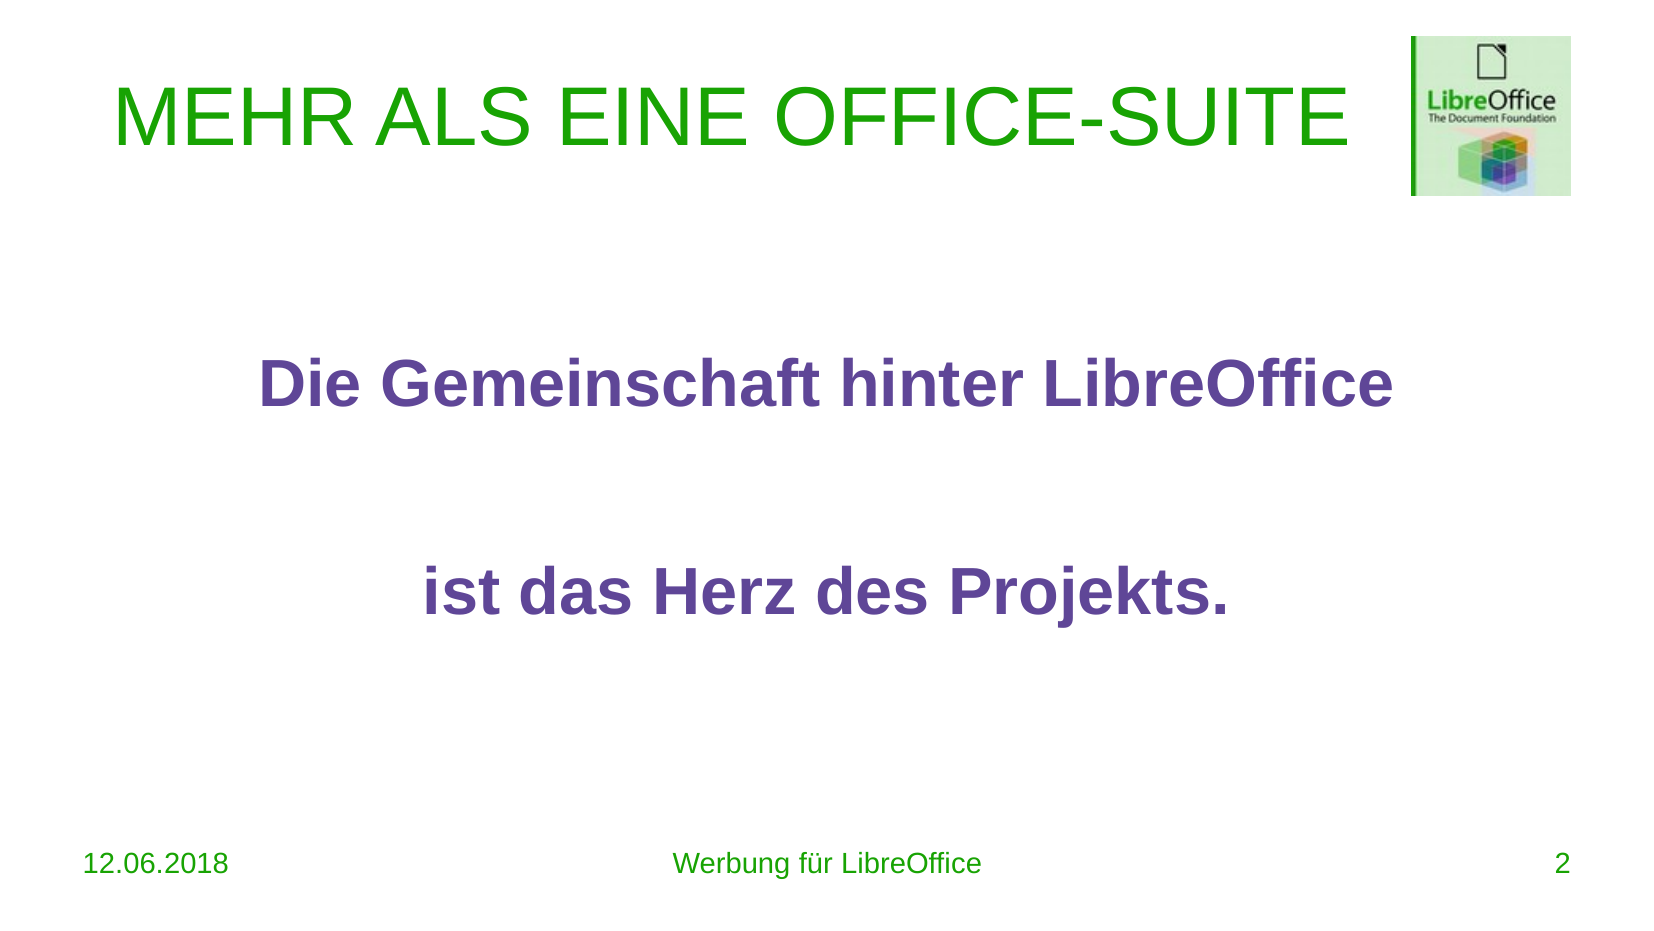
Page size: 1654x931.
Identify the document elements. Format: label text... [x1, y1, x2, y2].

list Die Gemeinschaft hinter LibreOffice ist das Herz des Projekts. [82, 217, 1571, 758]
picture [1411, 36, 1571, 196]
title MEHR ALS EINE OFFICE-SUITE [82, 37, 1382, 196]
